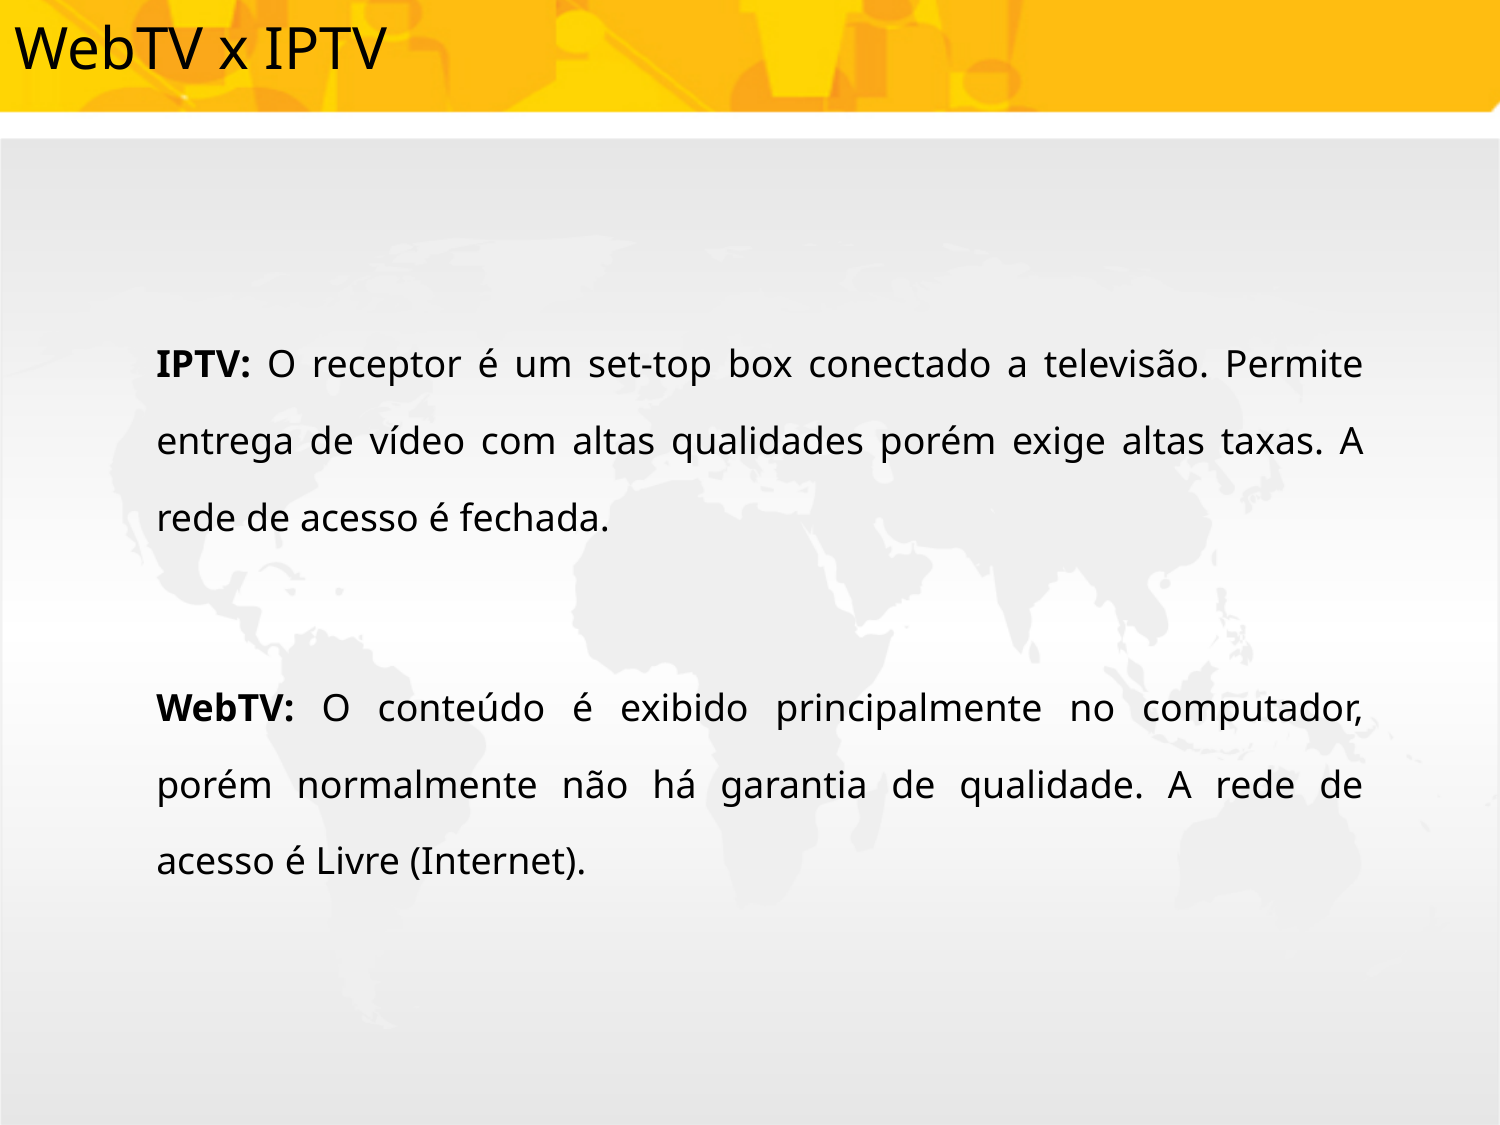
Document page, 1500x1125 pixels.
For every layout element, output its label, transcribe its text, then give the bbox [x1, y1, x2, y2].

picture [0, 0, 1500, 1125]
text_box IPTV: O receptor é um set-top box conectado a televisão. Permite entrega de vídeo com altas qualidades porém exige altas taxas. A rede de acesso é fechada. WebTV: O conteúdo é exibido principalmente no computador, porém normalmente não há garantia de qualidade. A rede de acesso é Livre (Internet). [141, 305, 1380, 934]
text_box WebTV x IPTV [0, 0, 1255, 119]
